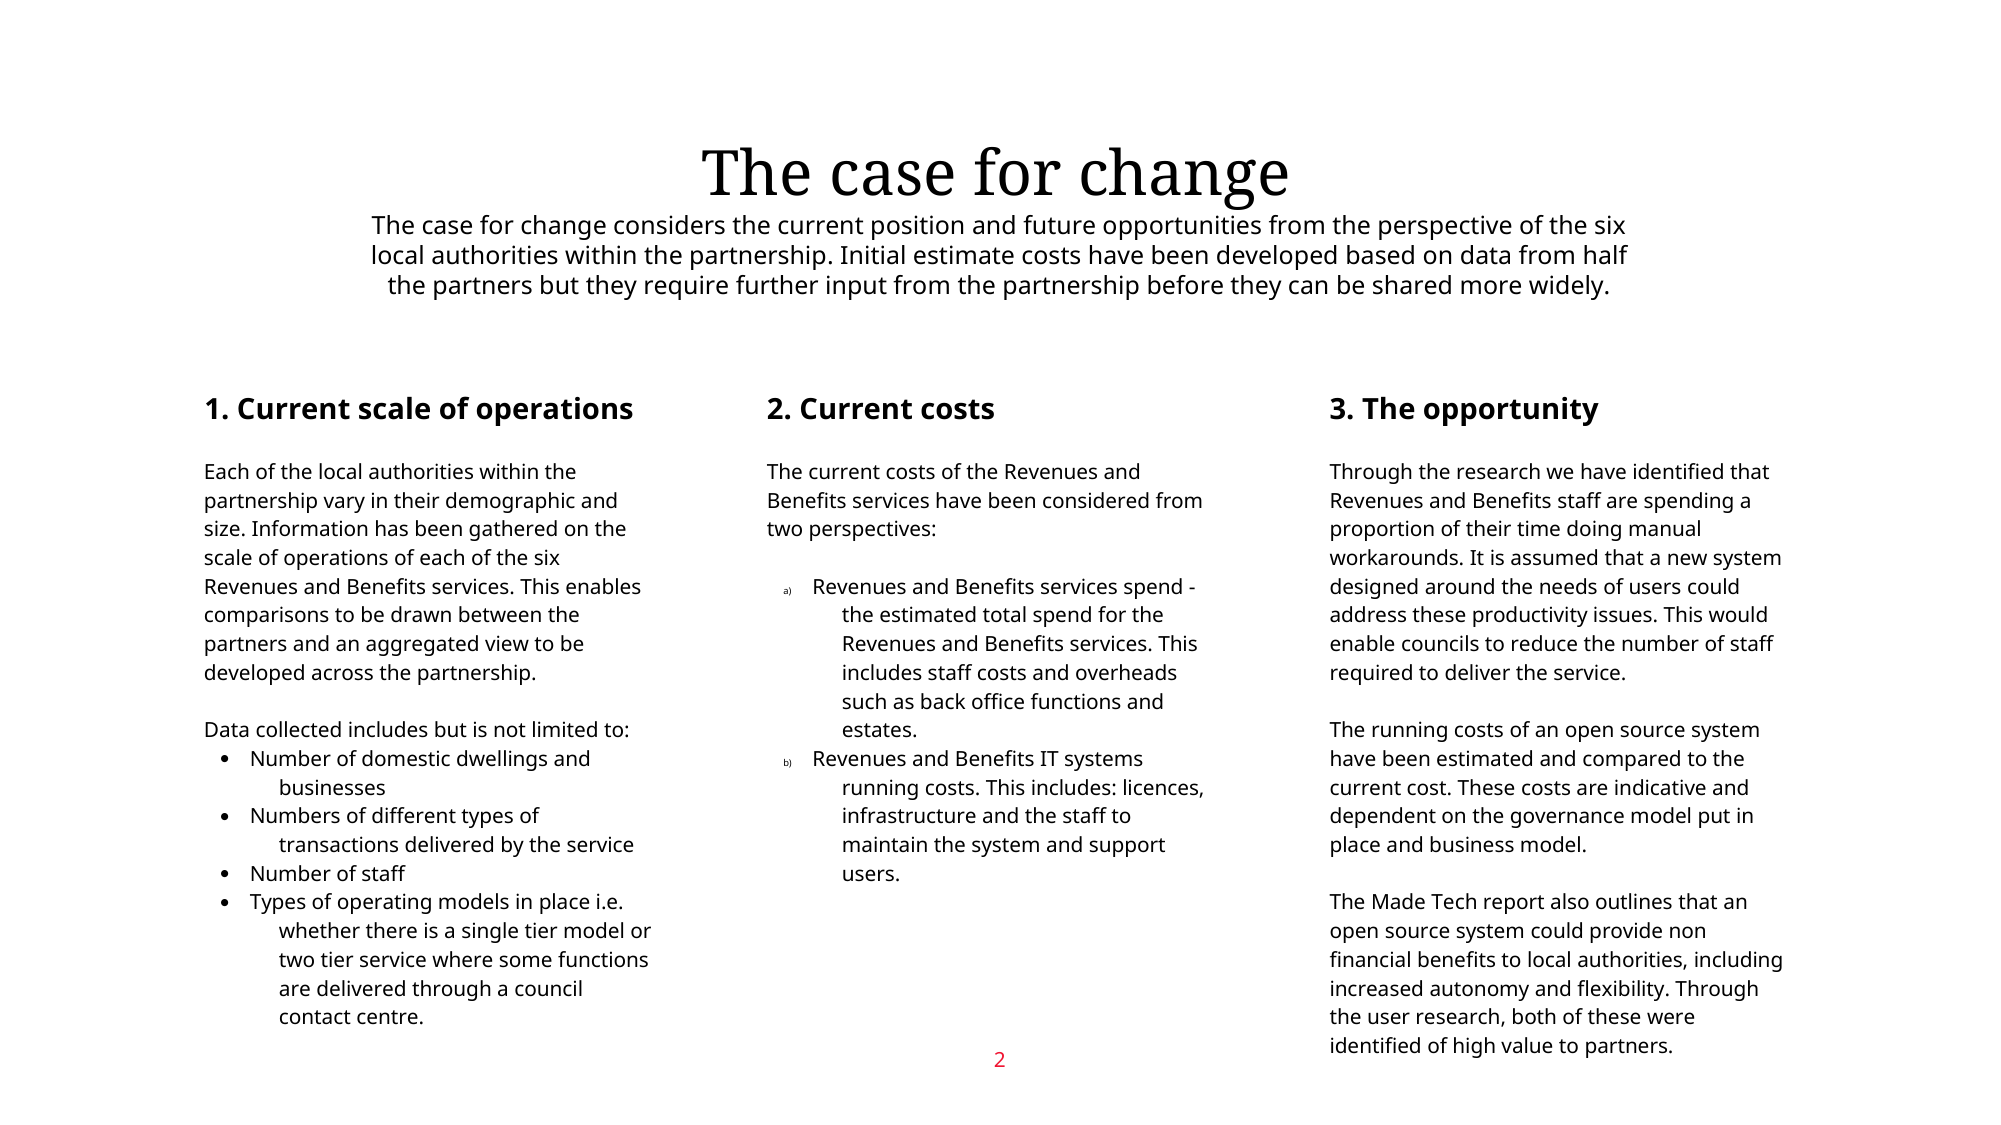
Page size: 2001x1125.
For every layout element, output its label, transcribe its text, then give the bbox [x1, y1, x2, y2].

text_box The case for change [95, 125, 1899, 193]
text_box 2. Current costs The current costs of the Revenues and Benefits services have been considered from two perspectives: Revenues and Benefits services spend - the estimated total spend for the Revenues and Benefits services. This includes staff costs and overheads such as back office functions and estates. Revenues and Benefits IT systems running costs. This includes: licences, infrastructure and the staff to maintain the system and support users. [759, 382, 1229, 962]
text_box 3. The opportunity Through the research we have identified that Revenues and Benefits staff are spending a proportion of their time doing manual workarounds. It is assumed that a new system designed around the needs of users could address these productivity issues. This would enable councils to reduce the number of staff required to deliver the service. The running costs of an open source system have been estimated and compared to the current cost. These costs are indicative and dependent on the governance model put in place and business model. The Made Tech report also outlines that an open source system could provide non financial benefits to local authorities, including increased autonomy and flexibility. Through the user research, both of these were identified of high value to partners. [1322, 382, 1791, 1086]
text_box The case for change considers the current position and future opportunities from the perspective of the six local authorities within the partnership. Initial estimate costs have been developed based on data from half the partners but they require further input from the partnership before they can be shared more widely. [342, 201, 1658, 246]
text_box 1. Current scale of operations Each of the local authorities within the partnership vary in their demographic and size. Information has been gathered on the scale of operations of each of the six Revenues and Benefits services. This enables comparisons to be drawn between the partners and an aggregated view to be developed across the partnership. Data collected includes but is not limited to: Number of domestic dwellings and businesses Numbers of different types of transactions delivered by the service Number of staff Types of operating models in place i.e. whether there is a single tier model or two tier service where some functions are delivered through a council contact centre. [196, 382, 666, 1040]
text_box 35 [955, 997, 1045, 1123]
